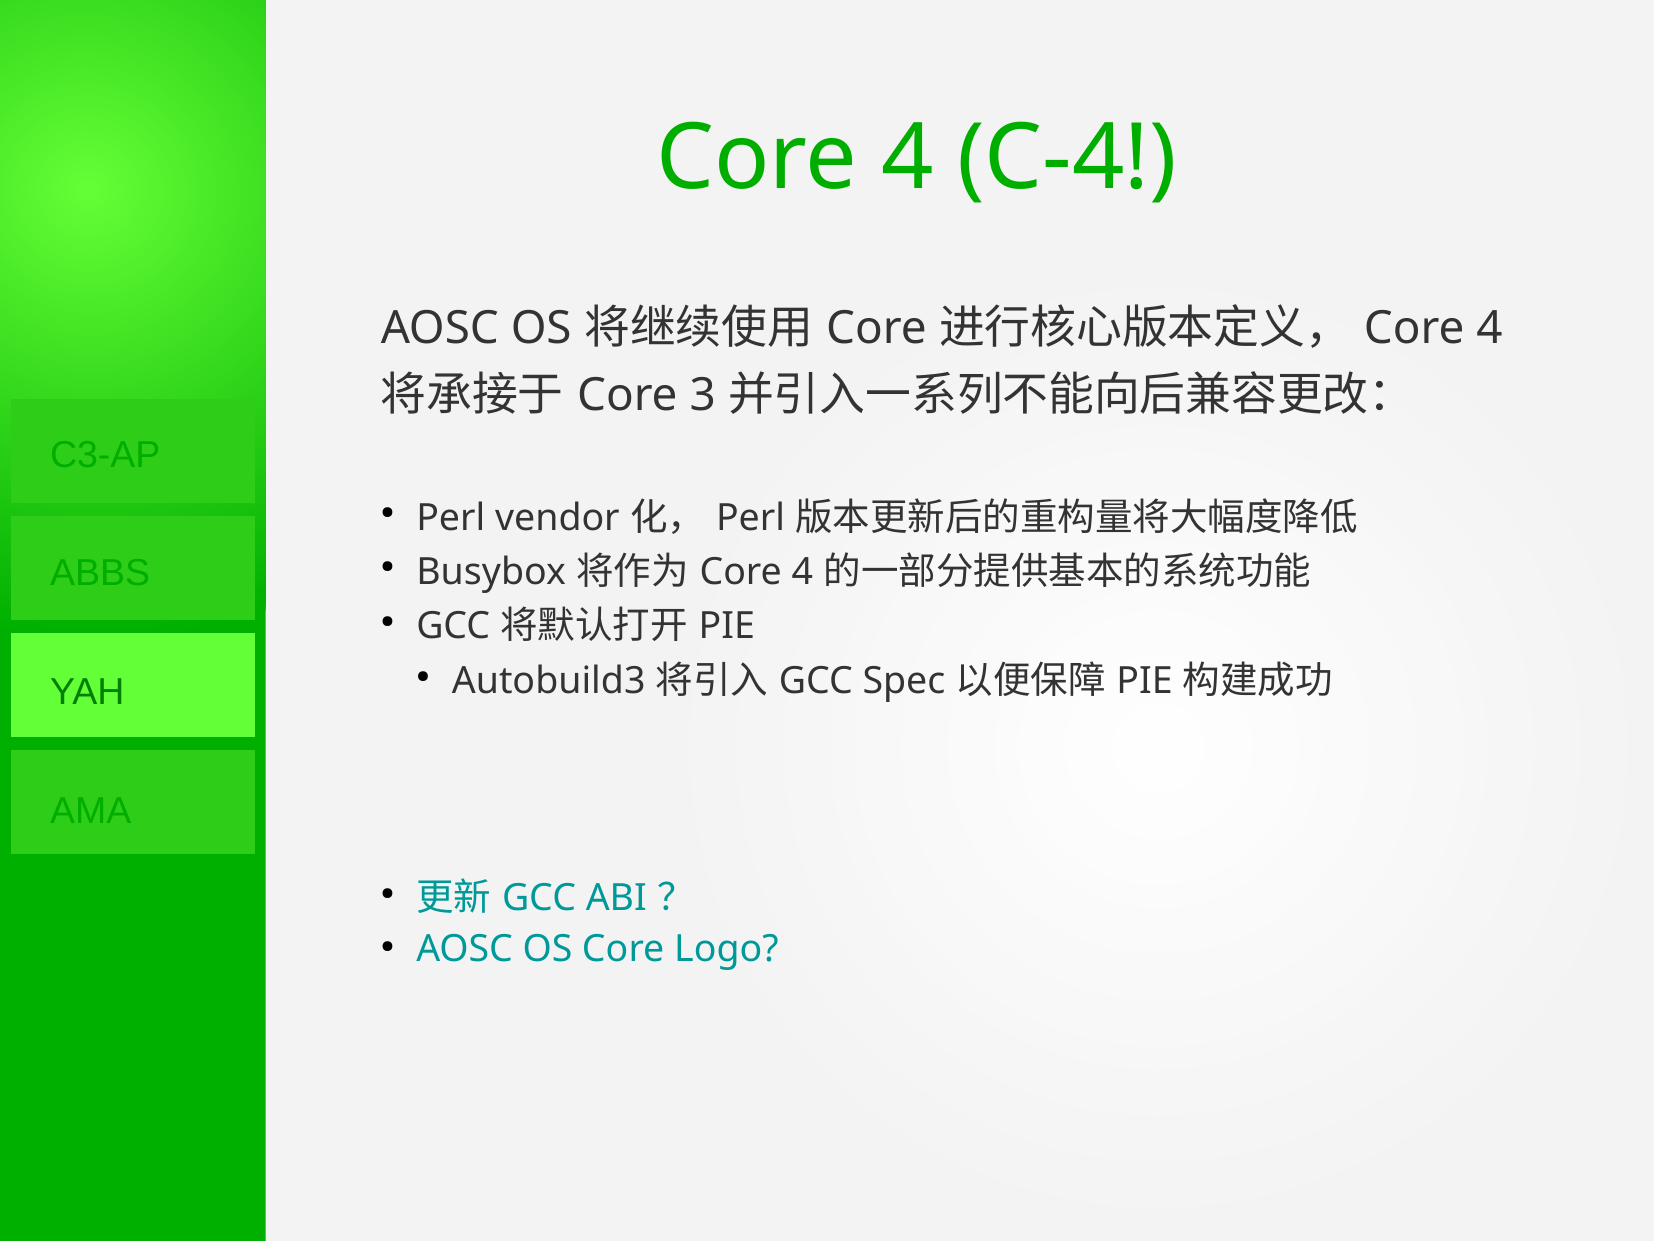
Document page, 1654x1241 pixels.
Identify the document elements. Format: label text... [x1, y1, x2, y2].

title Core 4 (C-4!) [463, 17, 1371, 283]
text_box YAH [35, 658, 265, 725]
text_box ABBS [35, 539, 252, 607]
text_box C3-AP [35, 420, 319, 488]
text_box AMA [35, 776, 292, 844]
text_box AOSC OS将继续使用Core进行核心版本定义，Core 4将承接于Core 3并引入一系列不能向后兼容更改： Perl vendor化，Perl版本更新后的重构量将大幅度降低 Busybox将作为Core 4的一部分提供基本的系统功能 GCC将默认打开PIE Autobuild3将引入GCC Spec以便保障PIE构建成功 更新GCC ABI？ AOSC OS Core Logo? [366, 283, 1536, 1003]
